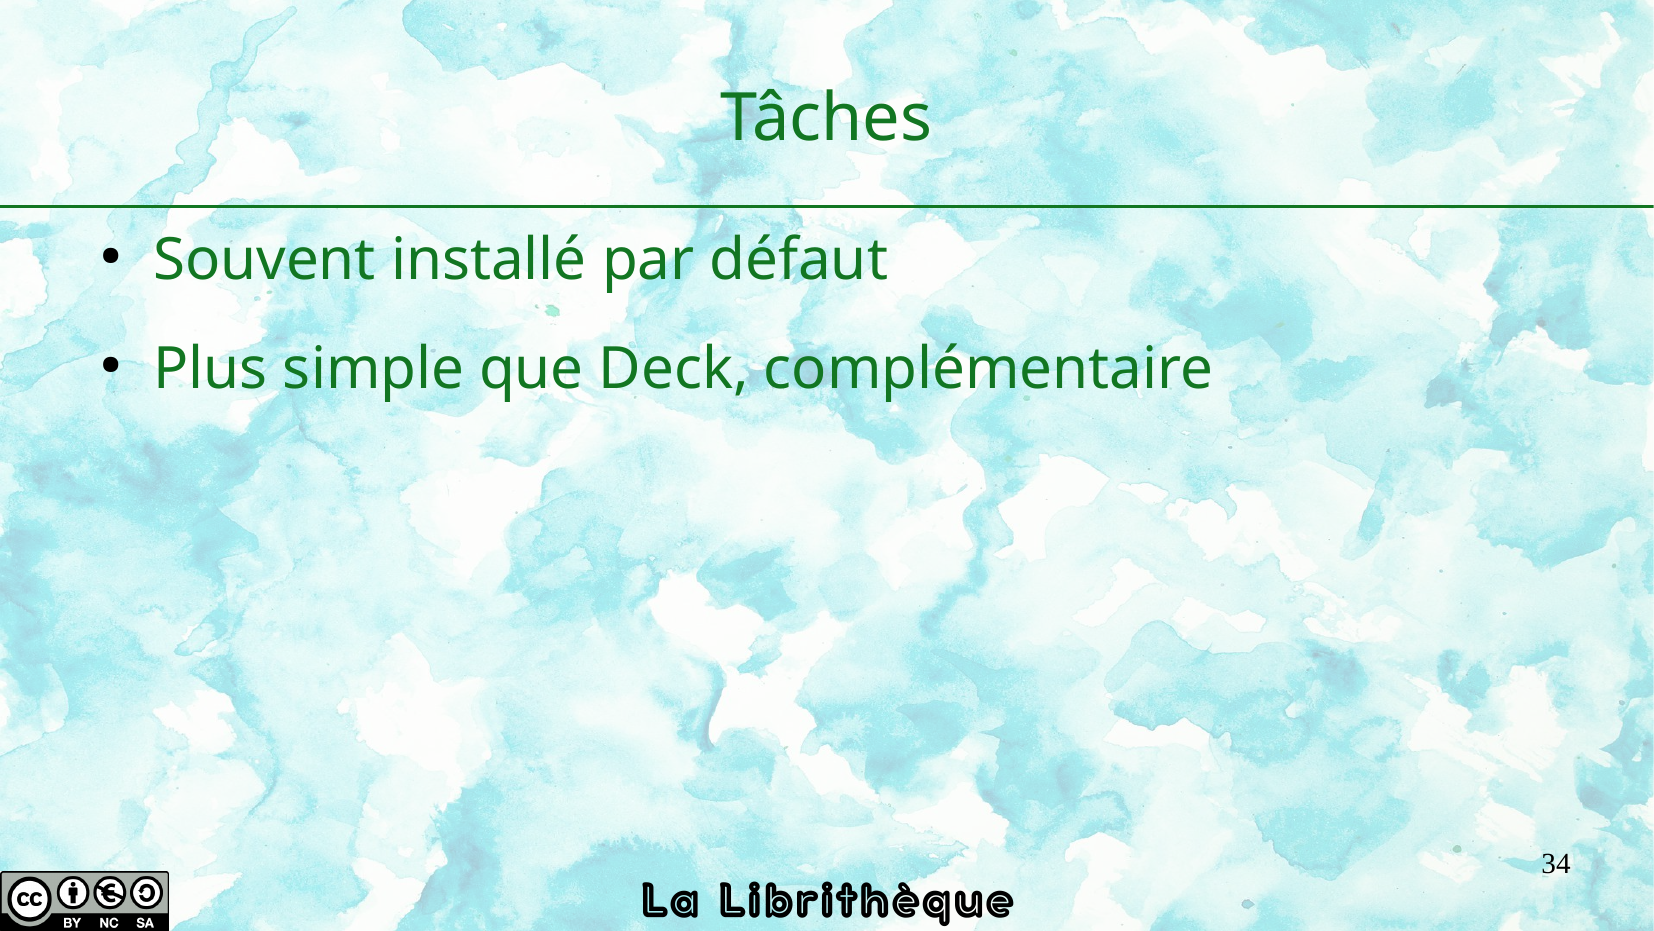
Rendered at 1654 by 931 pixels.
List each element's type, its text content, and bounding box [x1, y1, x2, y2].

picture [628, 827, 1026, 931]
list Souvent installé par défaut Plus simple que Deck, complémentaire [82, 217, 1571, 827]
title Tâches [82, 37, 1571, 193]
picture [0, 871, 169, 931]
